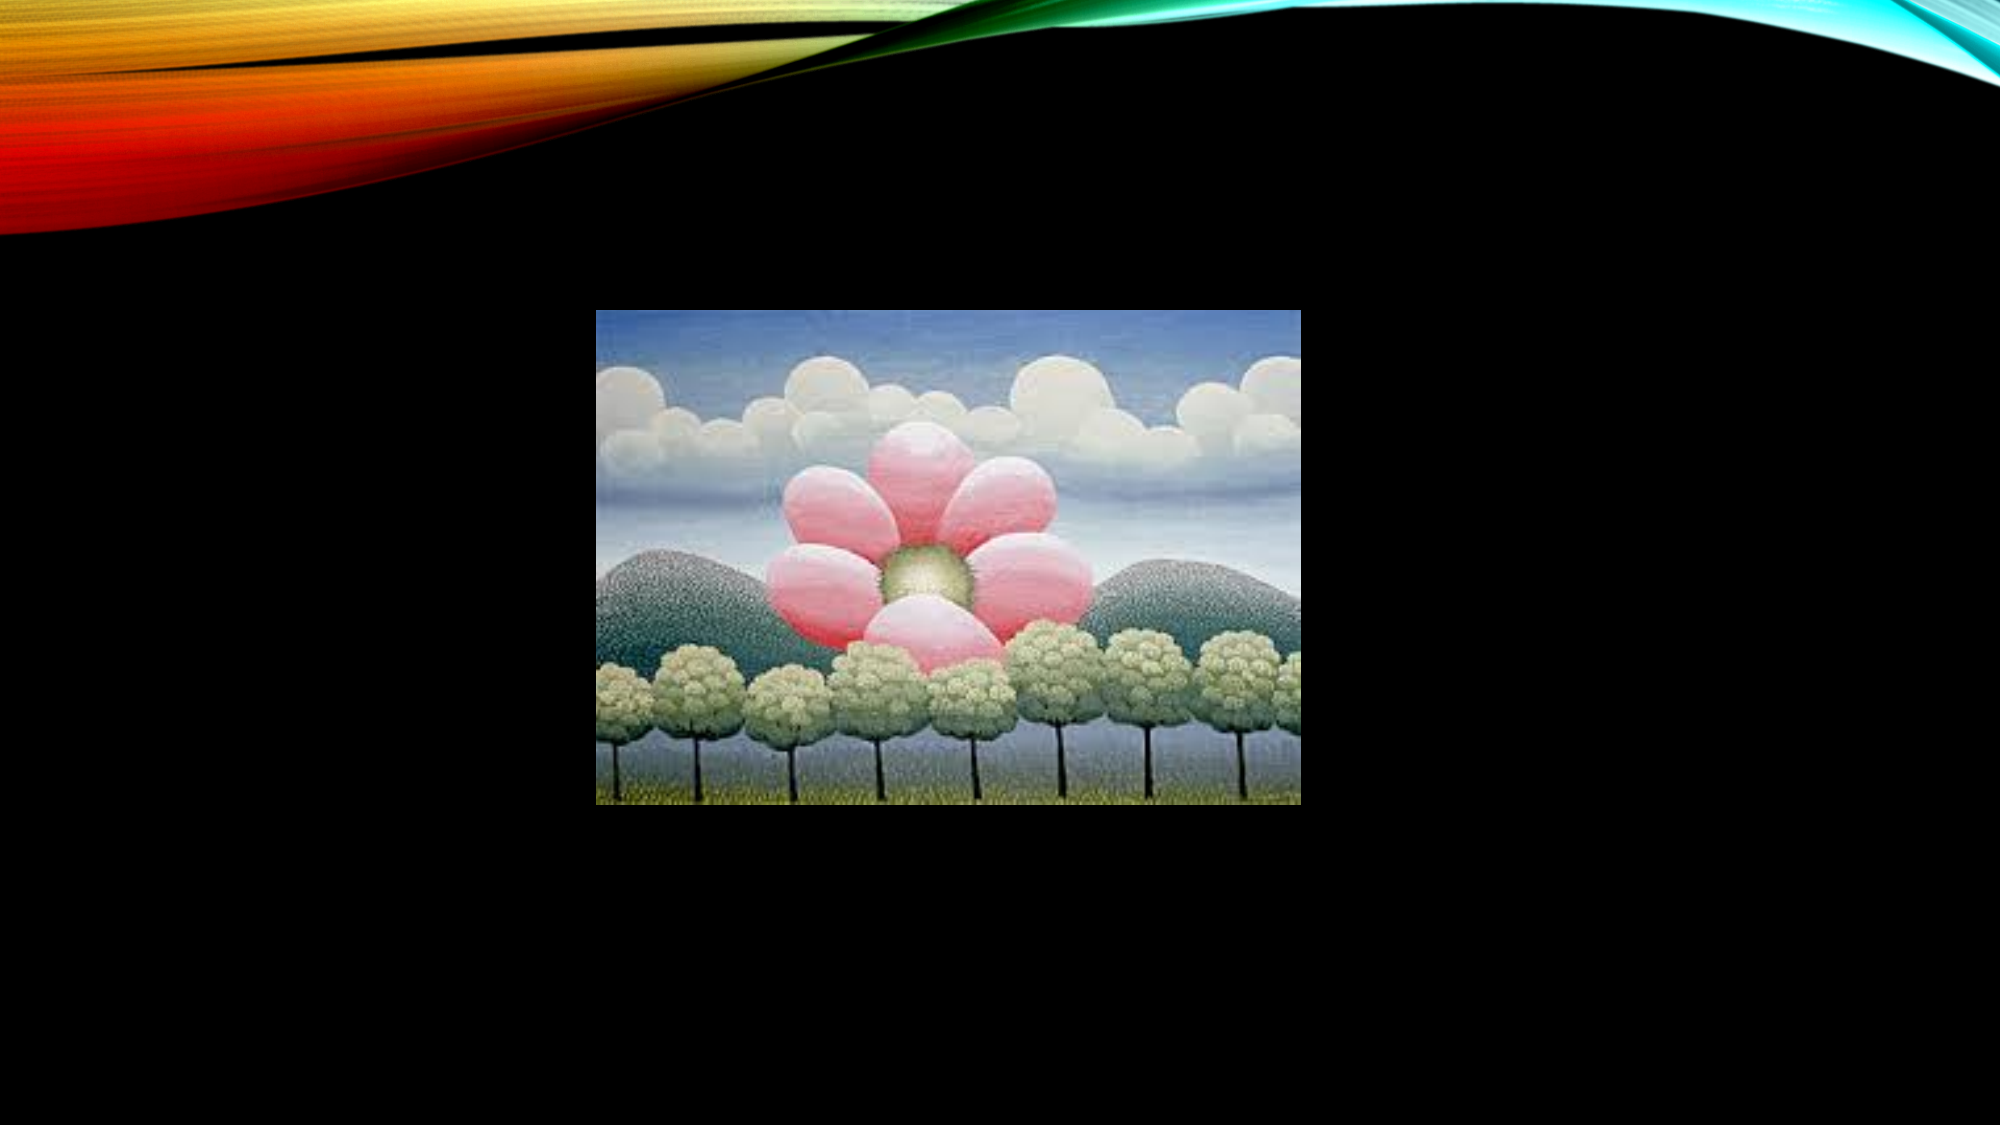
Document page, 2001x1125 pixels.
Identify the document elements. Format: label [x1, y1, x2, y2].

picture [596, 310, 1301, 805]
